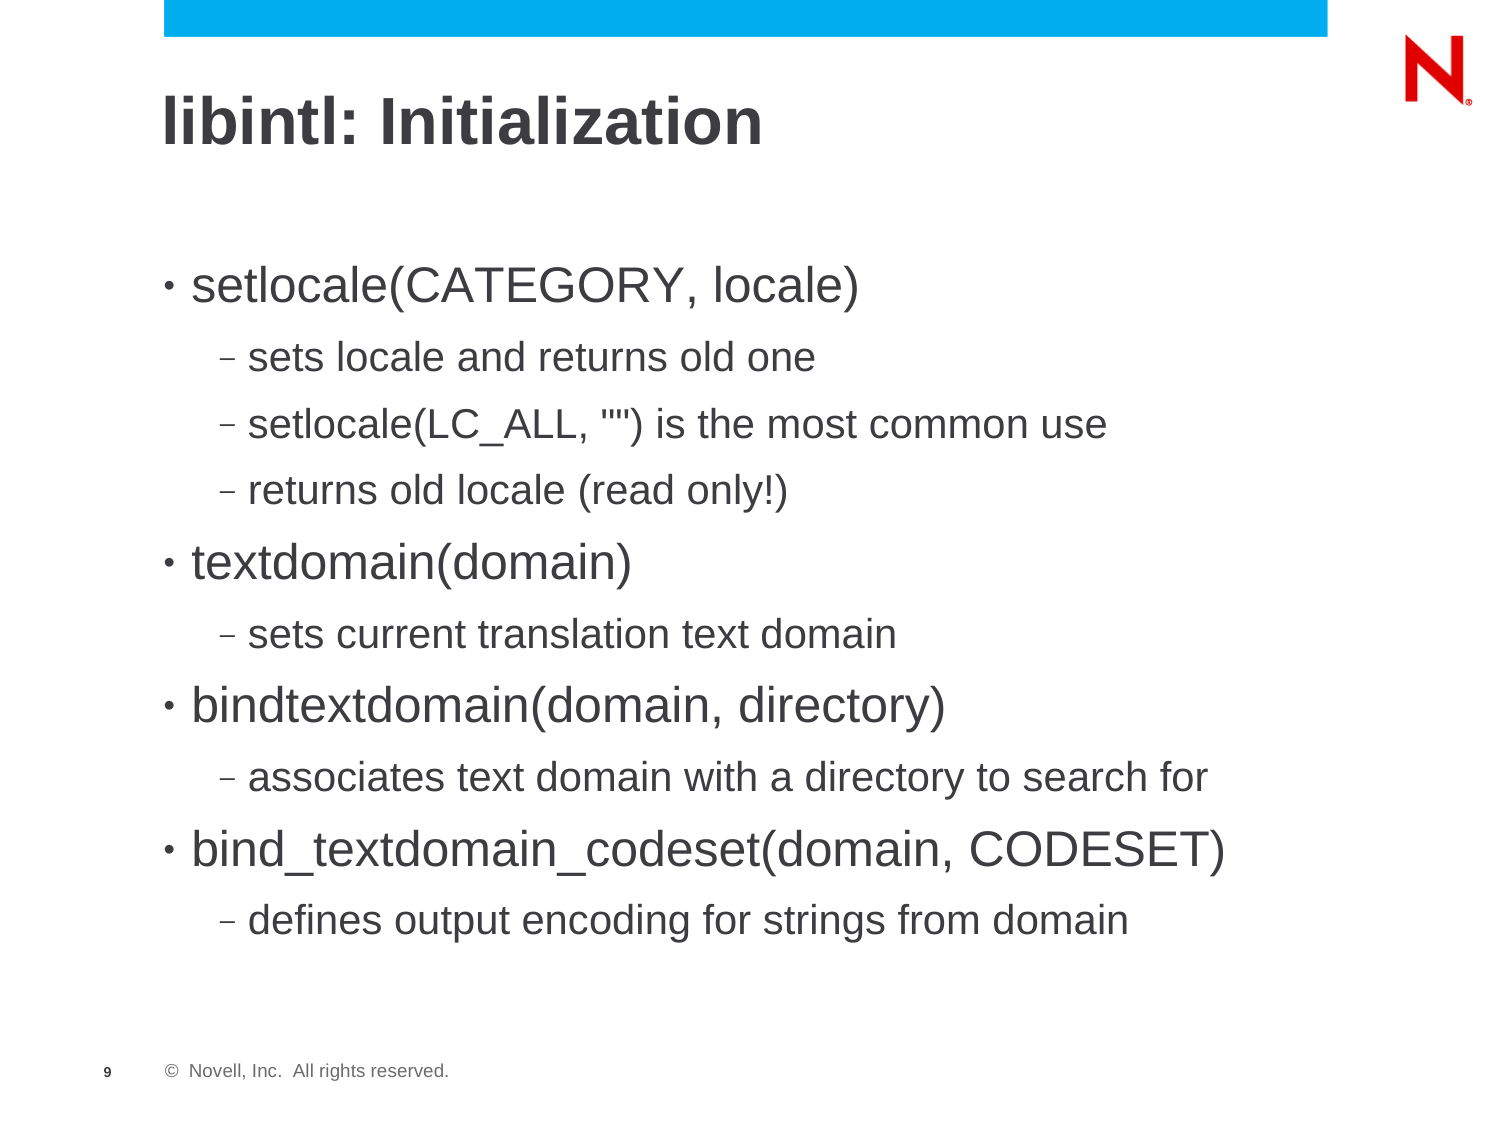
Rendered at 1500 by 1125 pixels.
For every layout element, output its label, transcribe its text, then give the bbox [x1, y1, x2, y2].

picture [1403, 32, 1473, 107]
title libintl: Initialization [161, 41, 1383, 205]
list setlocale(CATEGORY, locale) sets locale and returns old one setlocale(LC_ALL, "") is the most common use returns old locale (read only!) textdomain(domain) sets current translation text domain bindtextdomain(domain, directory) associates text domain with a directory to search for bind_textdomain_codeset(domain, CODESET) defines output encoding for strings from domain [163, 254, 1404, 986]
